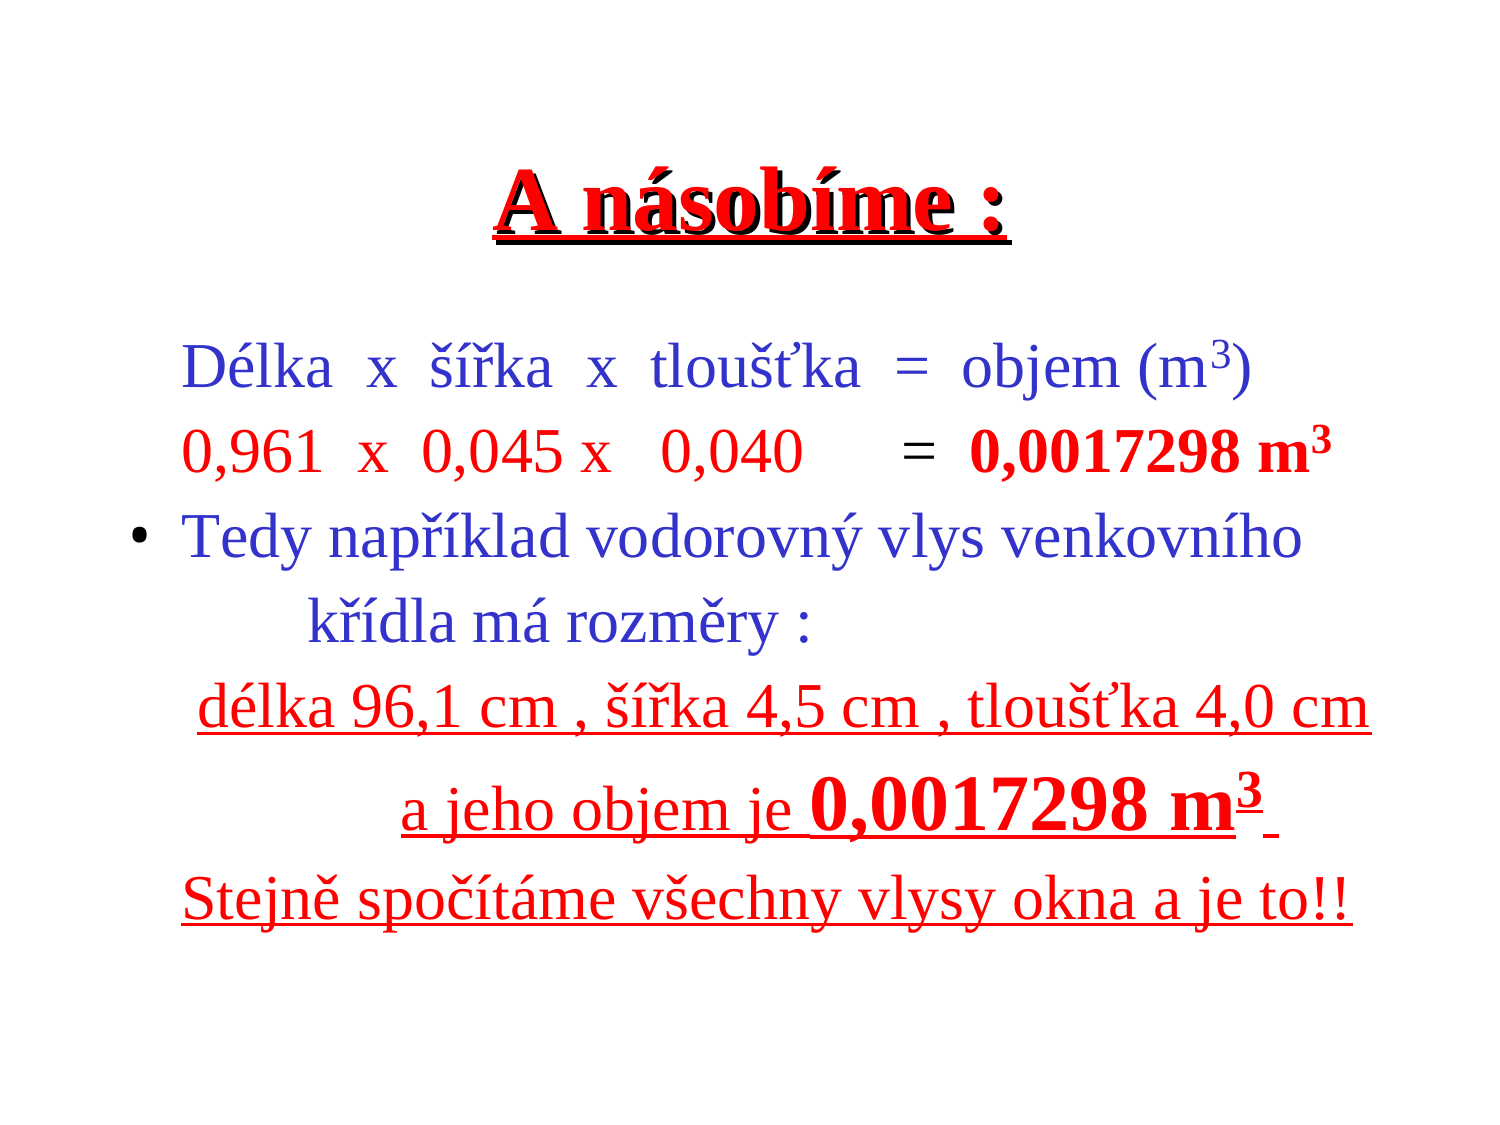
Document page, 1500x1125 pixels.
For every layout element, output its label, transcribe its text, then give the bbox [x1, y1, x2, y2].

list Délka x šířka x tloušťka = objem (m3) 0,961 x 0,045 x 0,040 = 0,0017298 m3 Tedy například vodorovný vlys venkovního křídla má rozměry : délka 96,1 cm , šířka 4,5 cm , tloušťka 4,0 cm a jeho objem je 0,0017298 m3 Stejně spočítáme všechny vlysy okna a je to!! [112, 324, 1388, 1000]
title A násobíme : [112, 99, 1388, 288]
